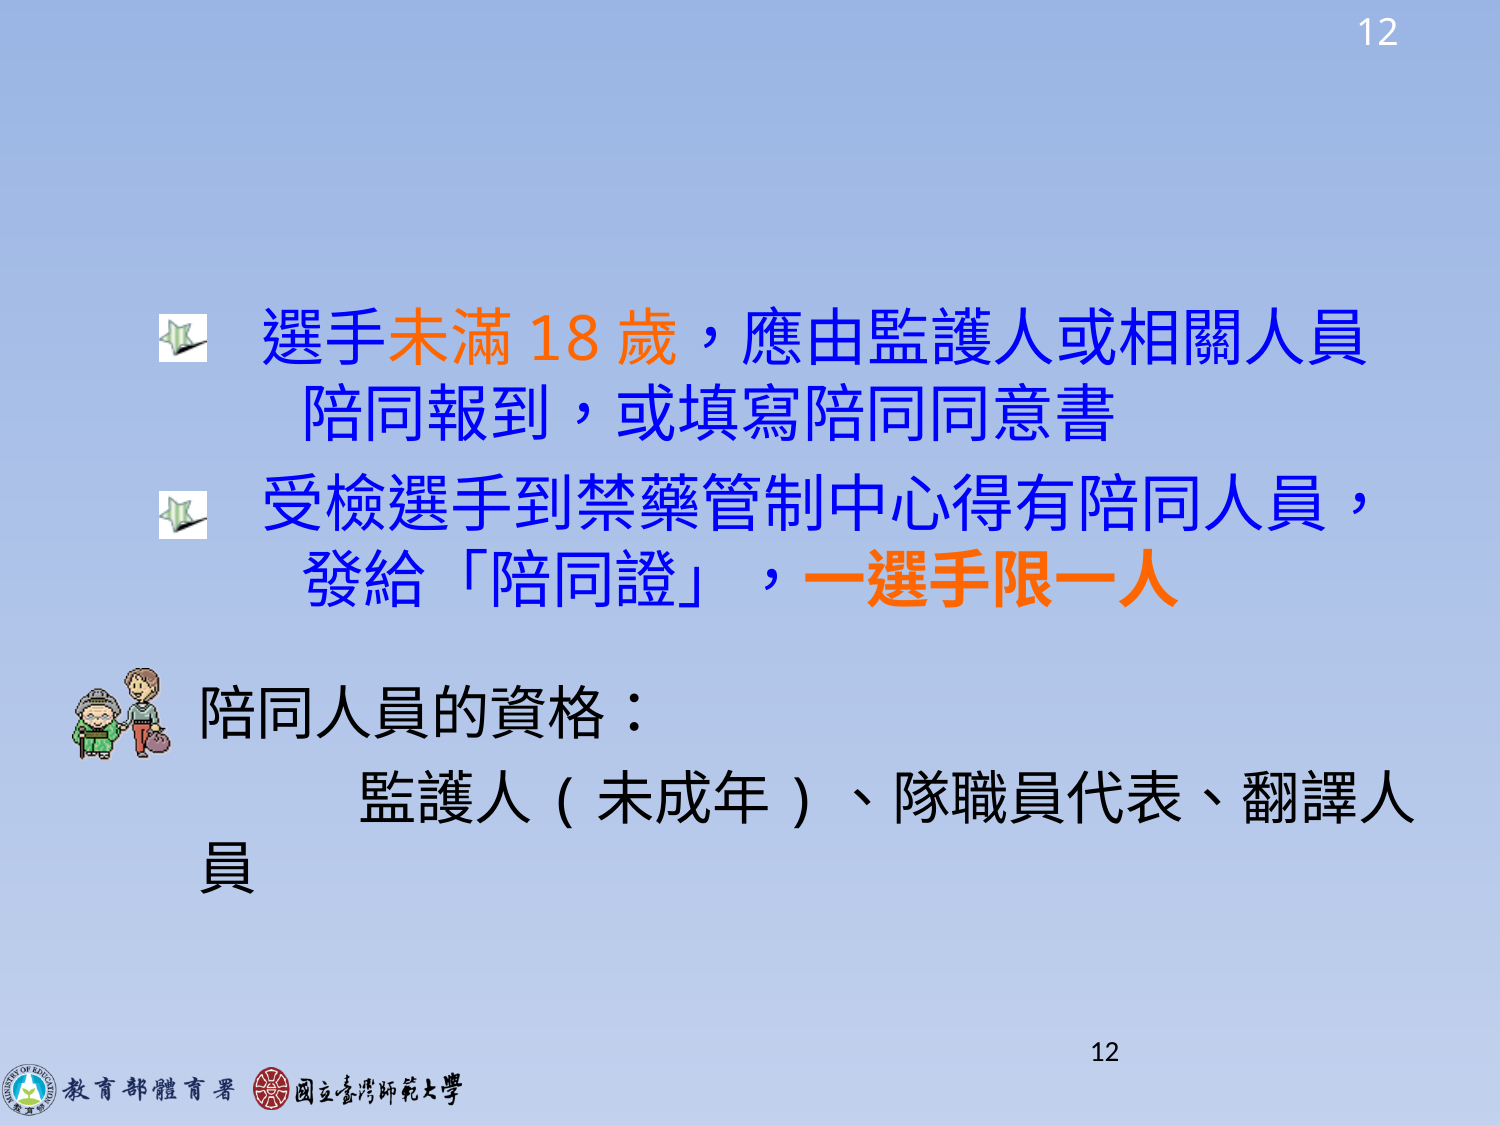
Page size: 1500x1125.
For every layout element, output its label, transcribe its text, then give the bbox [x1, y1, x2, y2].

list 選手未滿18歲，應由監護人或相關人員陪同報到，或填寫陪同同意書 受檢選手到禁藥管制中心得有陪同人員，發給「陪同證」，一選手限一人 [173, 290, 1390, 679]
picture [72, 668, 172, 761]
text_box [1340, 0, 1466, 61]
text_box 陪同人員的資格： 監護人(未成年)、隊職員代表、翻譯人員 [183, 669, 1435, 908]
picture [159, 491, 207, 539]
text_box [1074, 1024, 1426, 1103]
picture [159, 314, 207, 362]
